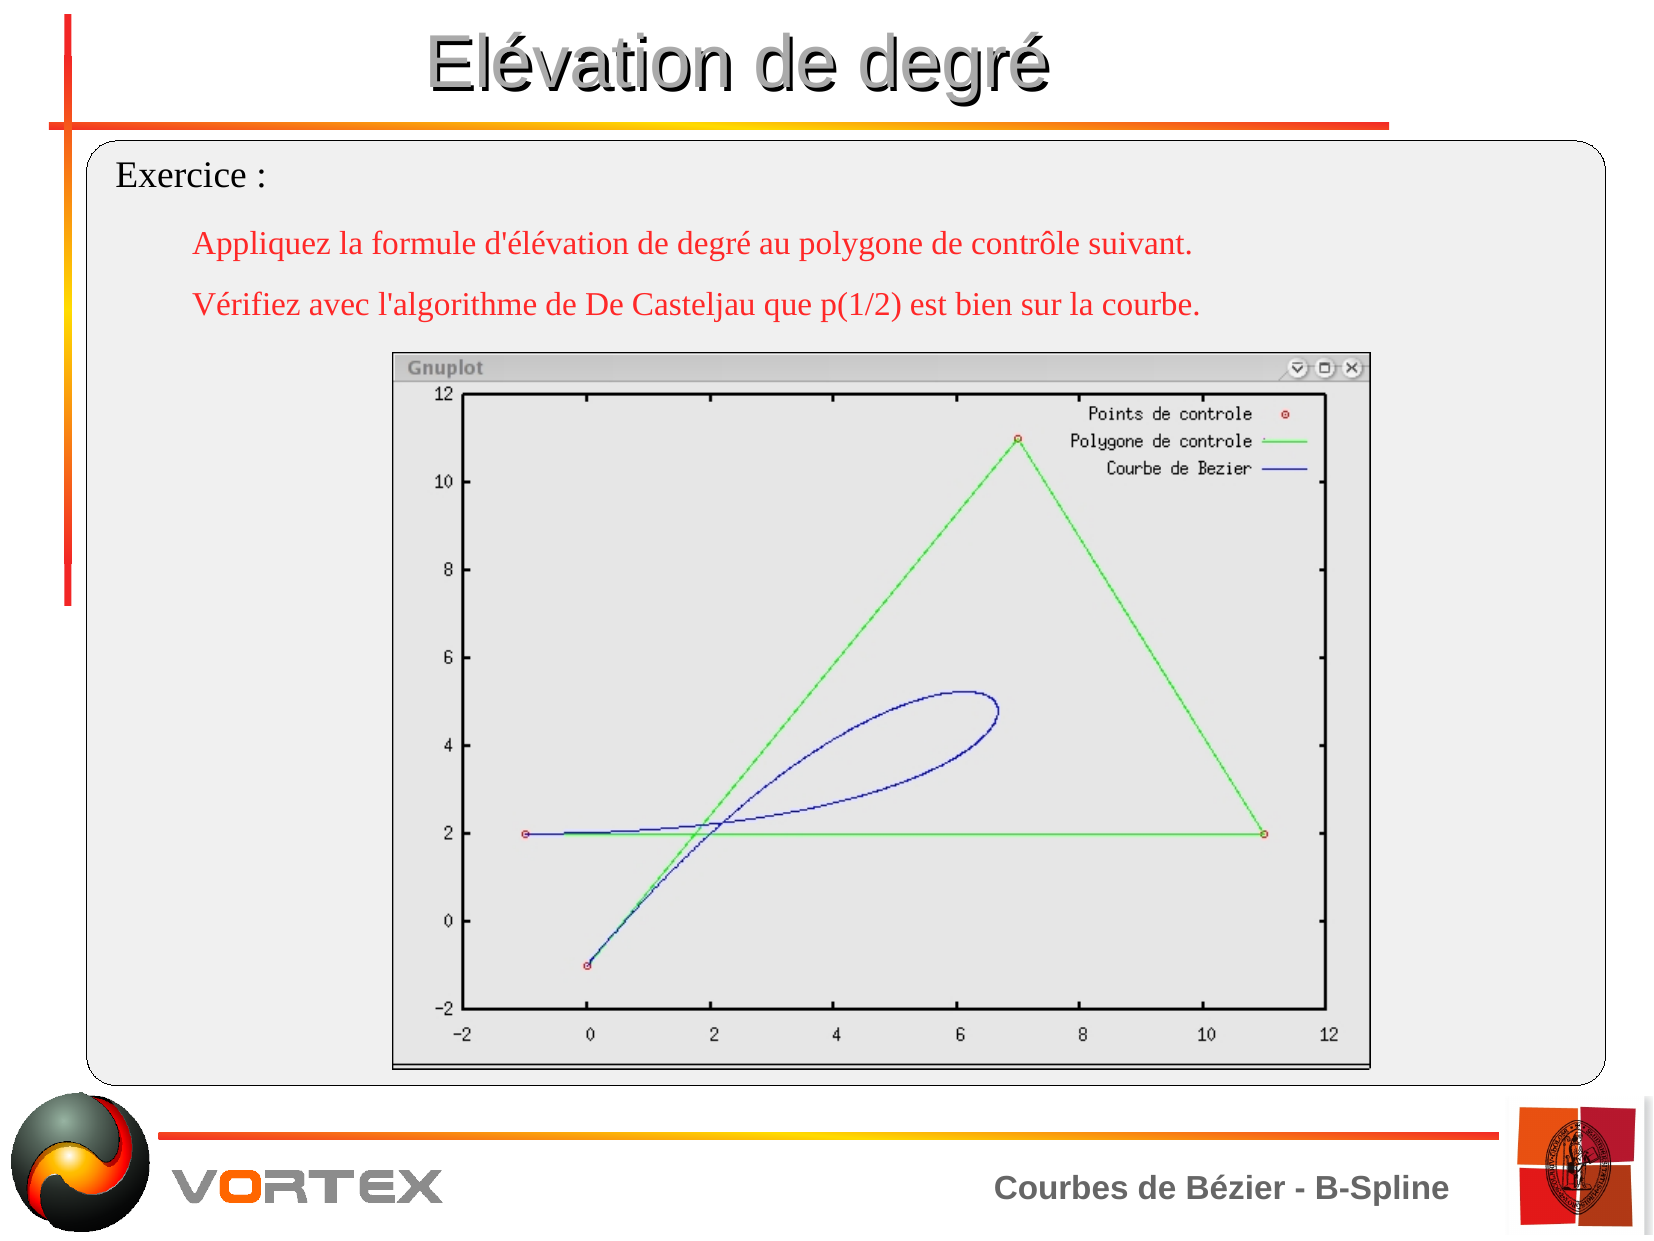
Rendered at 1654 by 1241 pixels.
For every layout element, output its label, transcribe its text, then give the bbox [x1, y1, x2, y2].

title Elévation de degré [82, 4, 1392, 120]
picture [1505, 1096, 1653, 1235]
picture [392, 352, 1371, 1070]
text_box [86, 140, 1606, 1086]
picture [11, 1092, 443, 1232]
list Exercice : Appliquez la formule d'élévation de degré au polygone de contrôle suivant. Vérifiez avec l'algorithme de De Casteljau que p(1/2) est bien sur la courbe. [97, 153, 1571, 1109]
